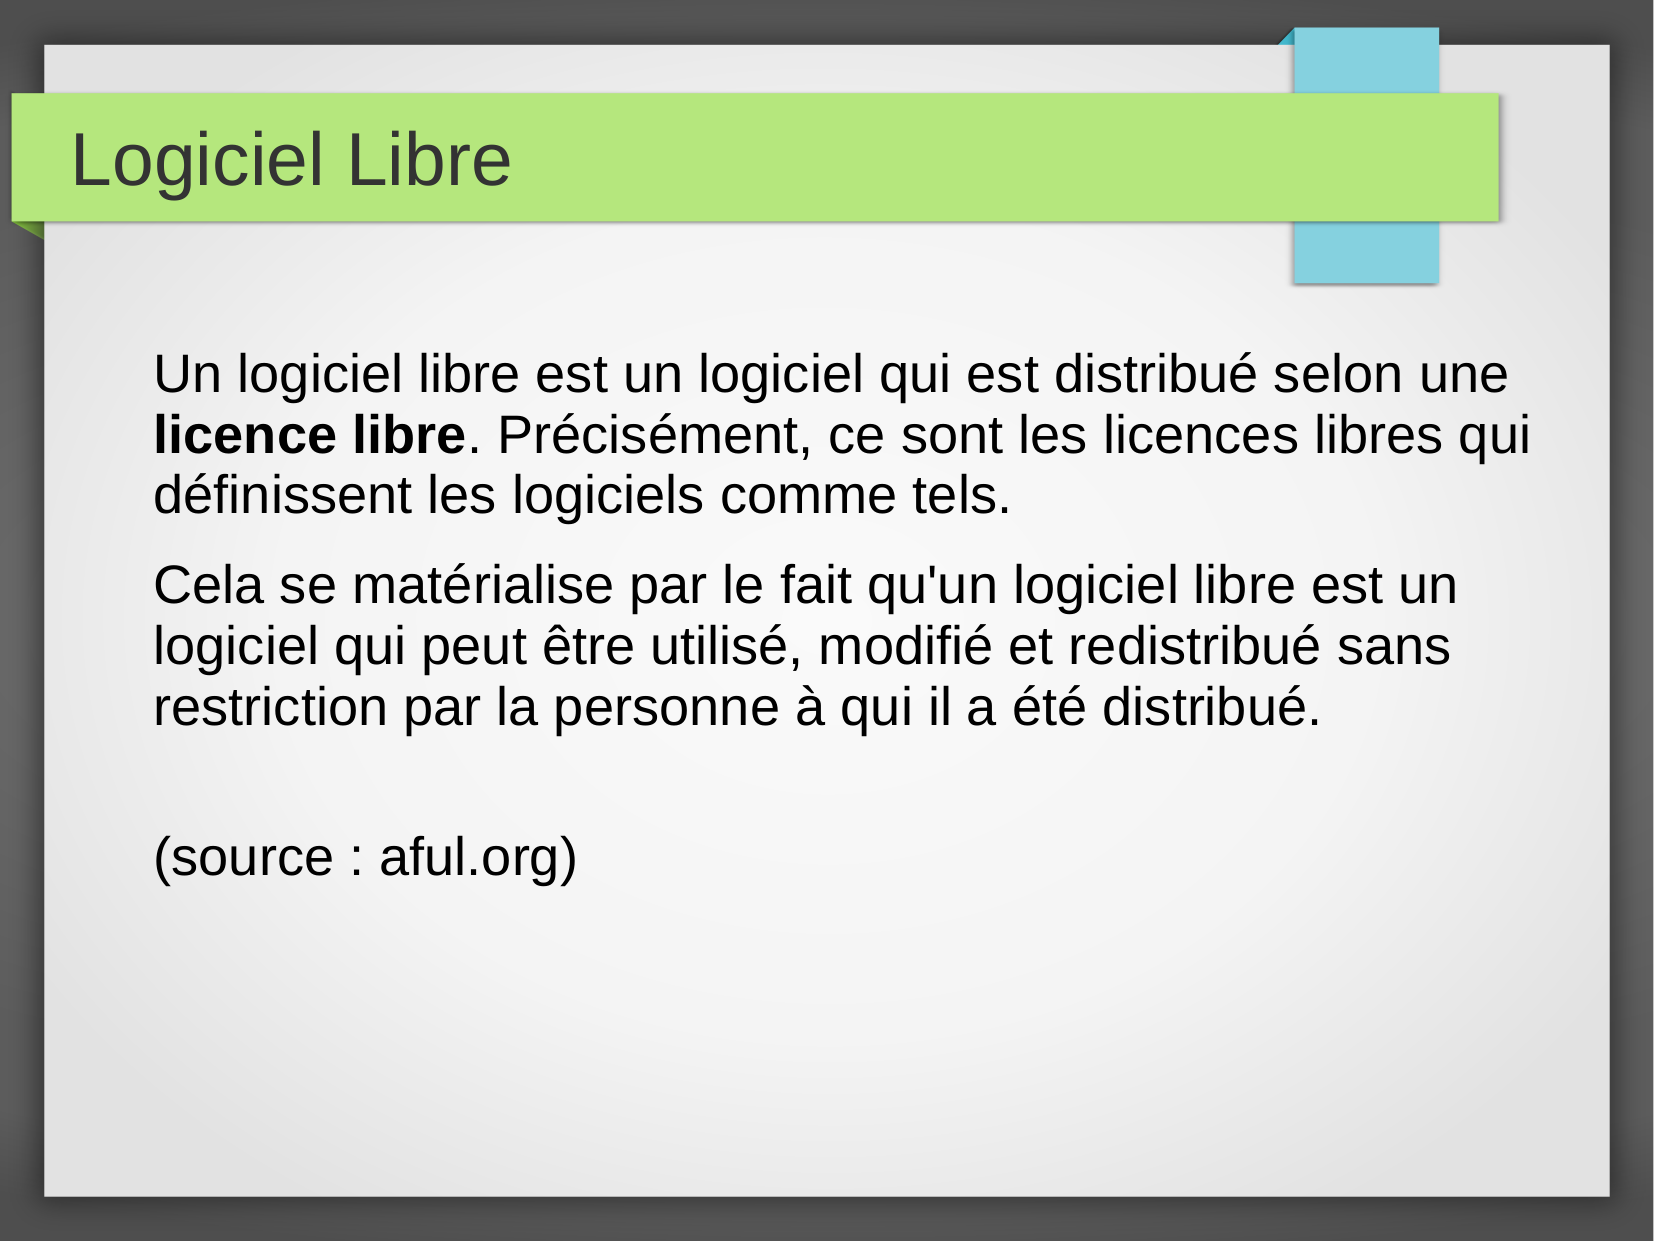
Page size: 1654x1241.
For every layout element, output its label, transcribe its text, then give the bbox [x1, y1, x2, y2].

list Un logiciel libre est un logiciel qui est distribué selon une licence libre. Précisément, ce sont les licences libres qui définissent les logiciels comme tels. Cela se matérialise par le fait qu'un logiciel libre est un logiciel qui peut être utilisé, modifié et redistribué sans restriction par la personne à qui il a été distribué. (source : aful.org) [82, 343, 1538, 1063]
picture [0, 0, 1654, 1241]
title Logiciel Libre [70, 106, 1229, 213]
